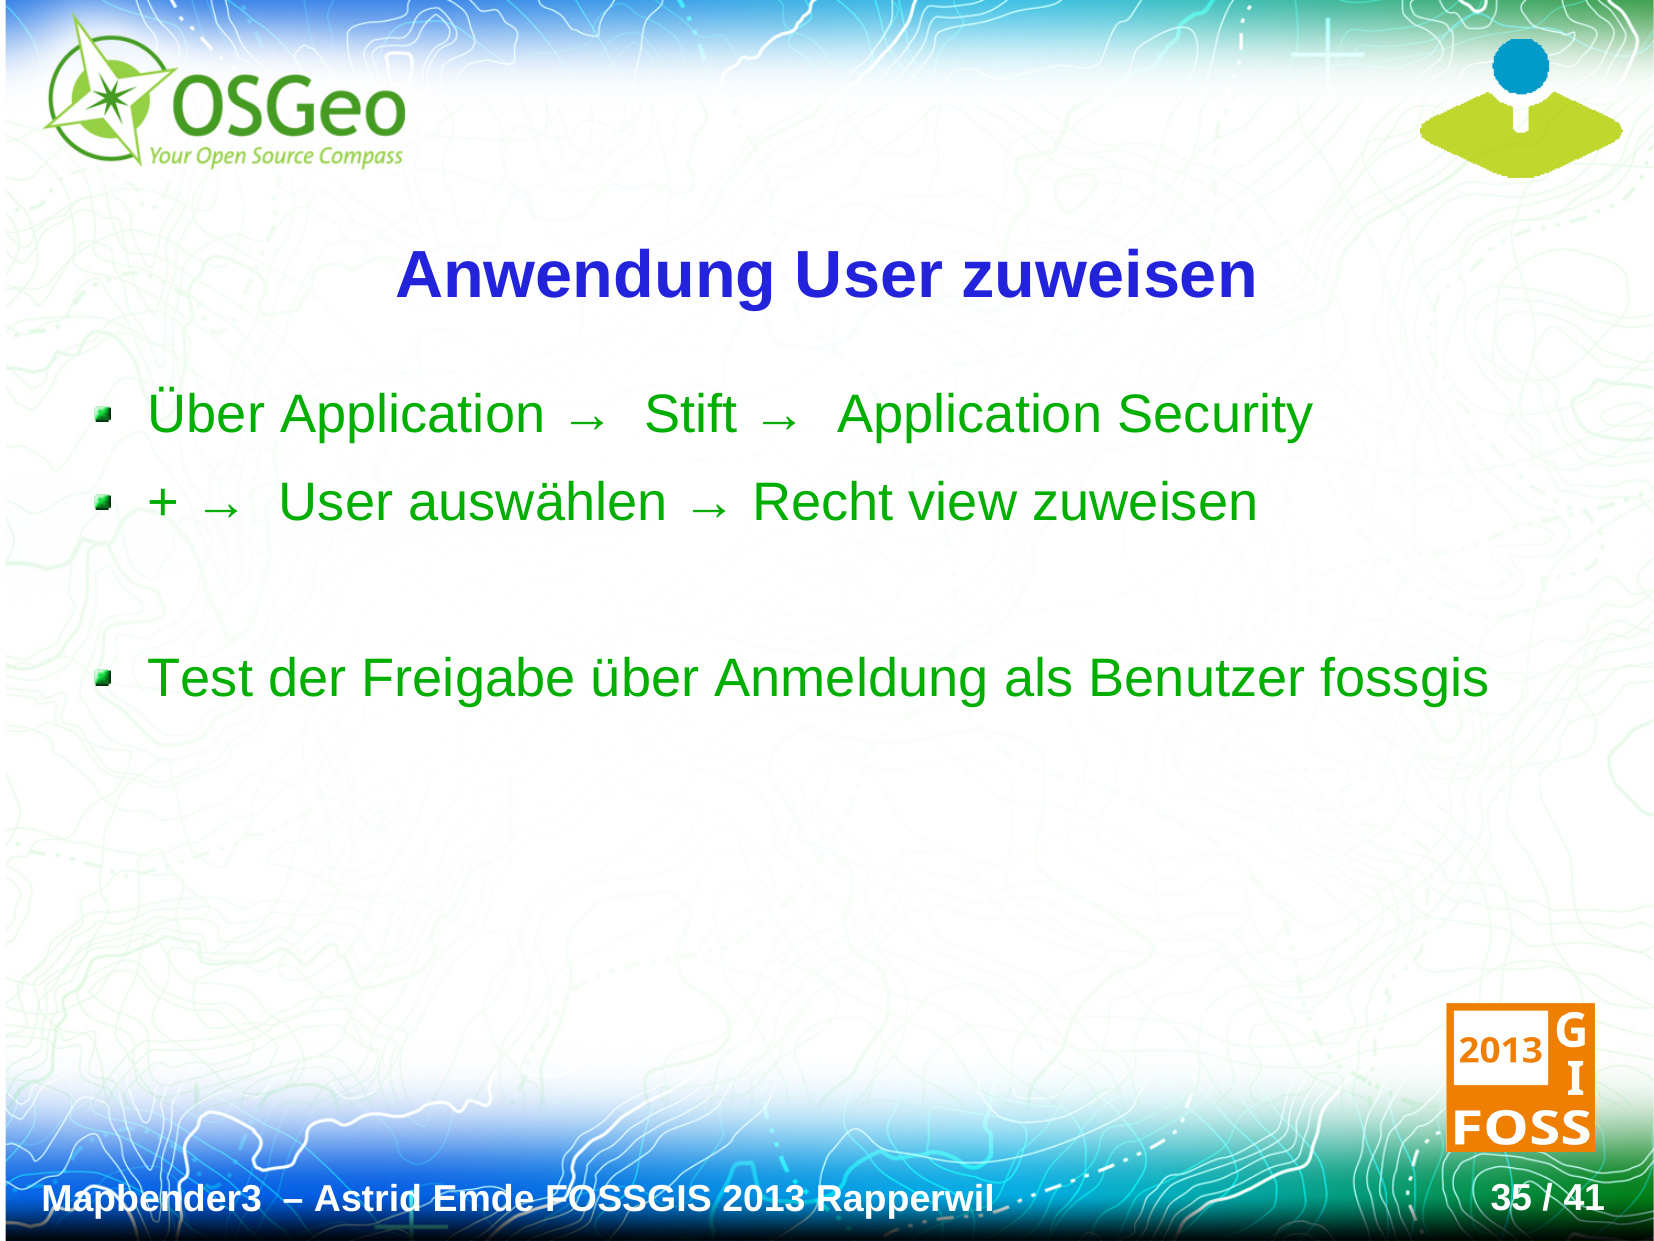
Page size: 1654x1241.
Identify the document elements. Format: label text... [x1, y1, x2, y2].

list Über Application → Stift → Application Security + → User auswählen → Recht view zuweisen Test der Freigabe über Anmeldung als Benutzer fossgis [76, 383, 1565, 1188]
picture [5, 0, 1654, 1241]
title Anwendung User zuweisen [82, 208, 1571, 342]
